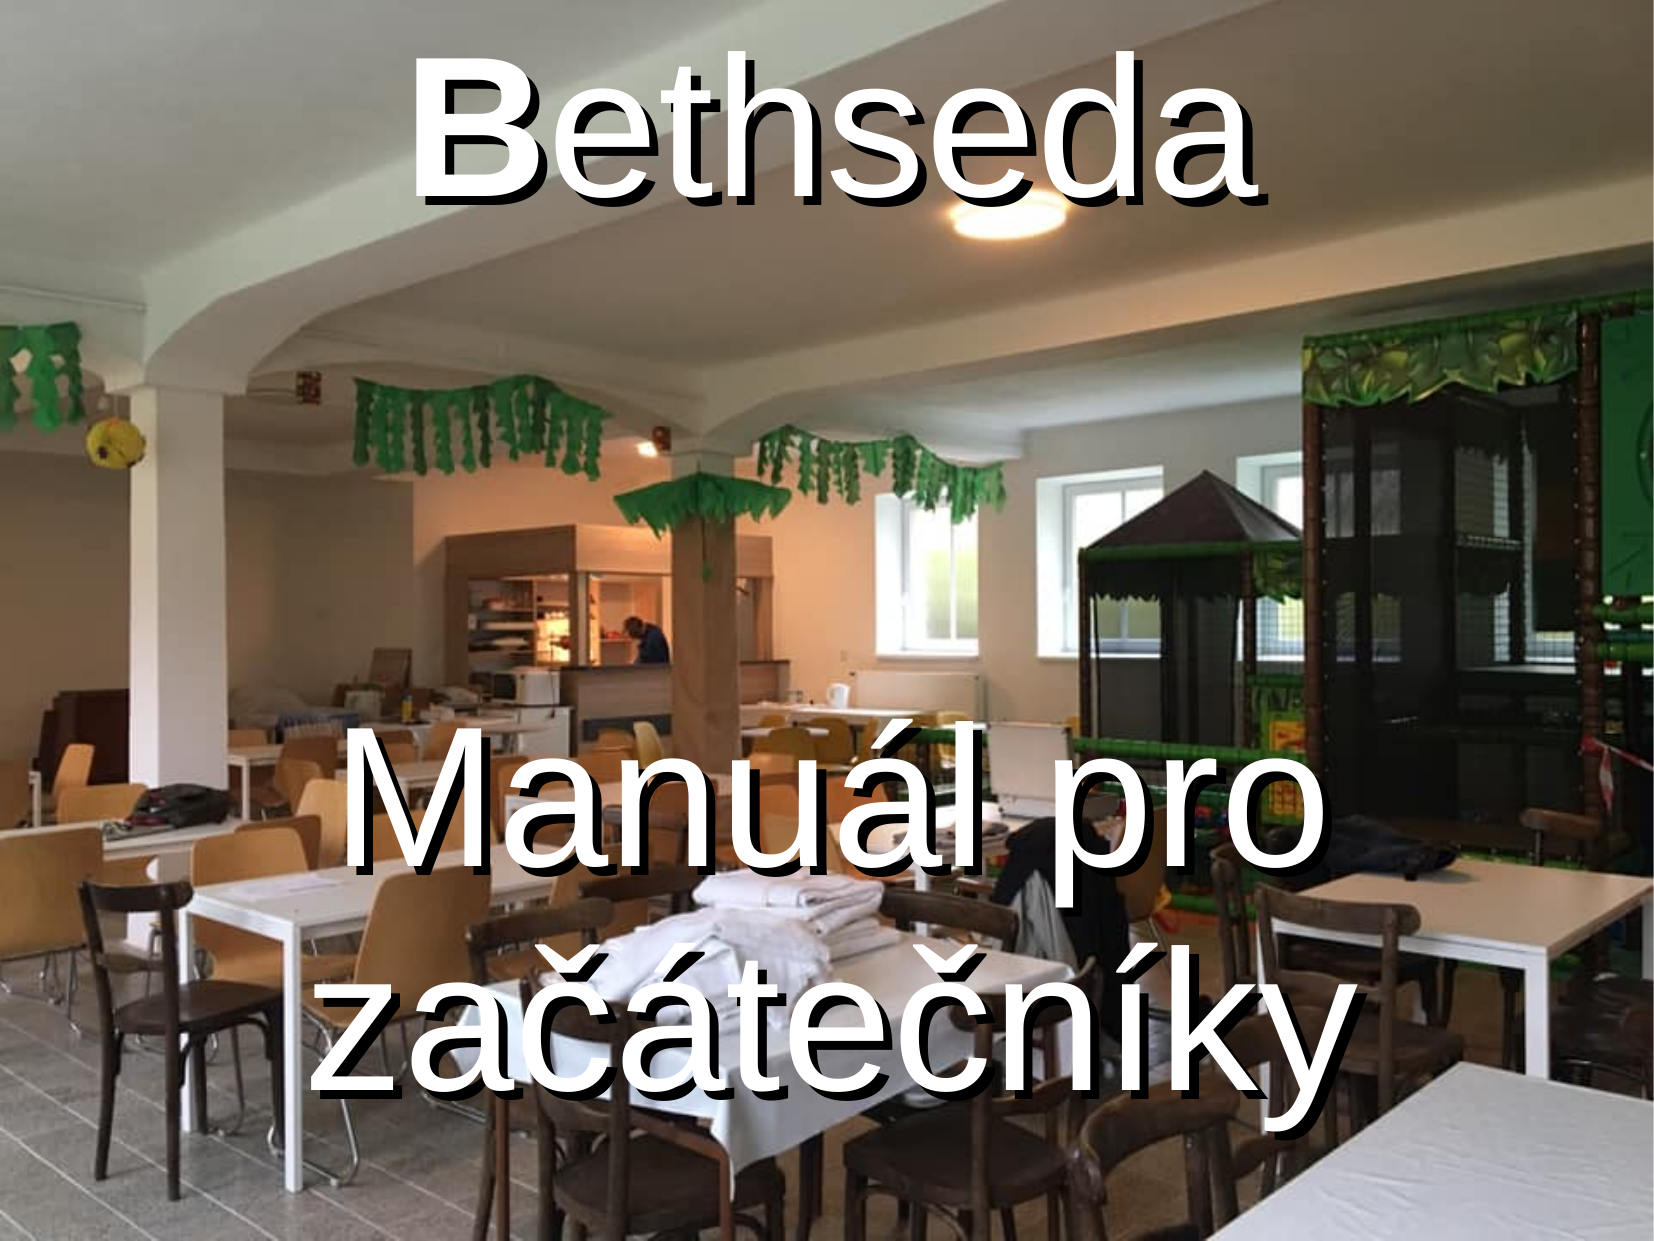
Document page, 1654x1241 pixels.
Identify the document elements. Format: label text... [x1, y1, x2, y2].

picture [0, 0, 1654, 1241]
subtitle Bethseda Manuál pro začátečníky [87, 15, 1576, 1133]
